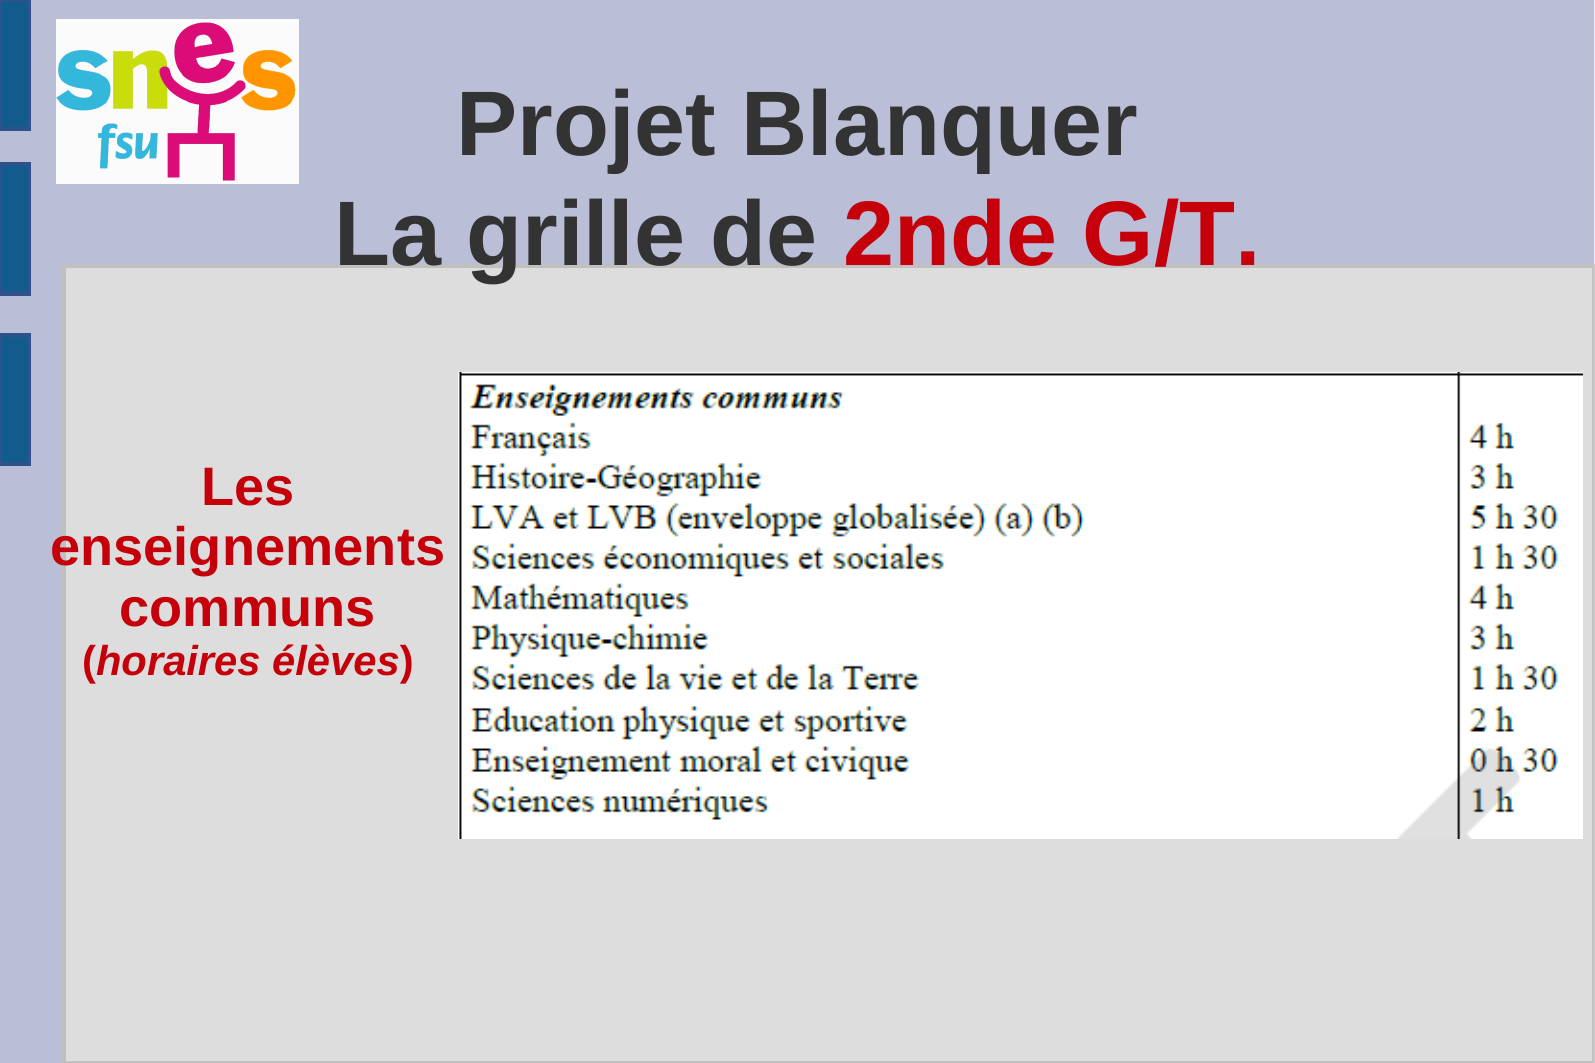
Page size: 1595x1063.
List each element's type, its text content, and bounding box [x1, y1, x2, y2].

picture [56, 19, 299, 184]
title Projet Blanquer La grille de 2nde G/T. [117, 64, 1479, 270]
picture [458, 372, 1583, 839]
text_box Les enseignements communs (horaires élèves) [23, 448, 458, 698]
